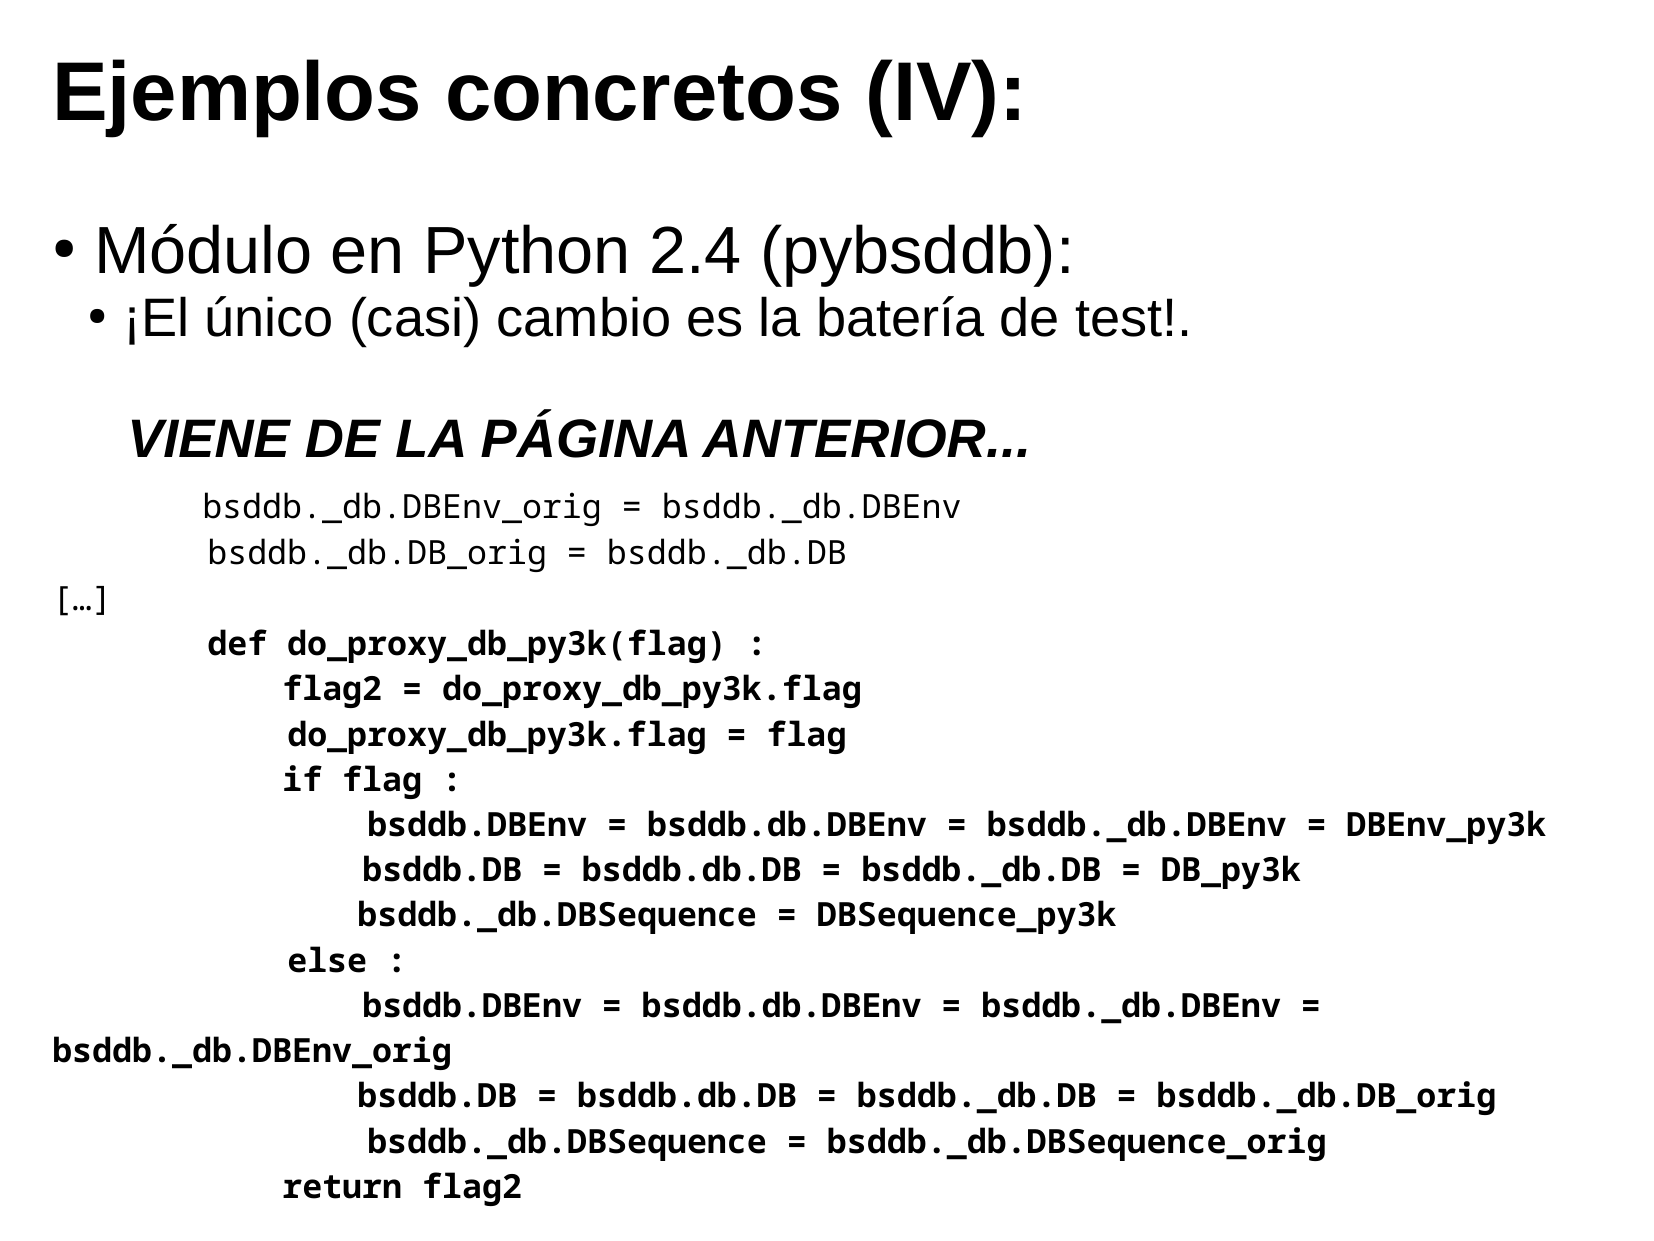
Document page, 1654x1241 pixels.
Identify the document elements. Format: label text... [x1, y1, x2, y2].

text_box Ejemplos concretos (IV): Módulo en Python 2.4 (pybsddb): ¡El único (casi) cambio es la batería de test!. VIENE DE LA PÁGINA ANTERIOR... bsddb._db.DBEnv_orig = bsddb._db.DBEnv bsddb._db.DB_orig = bsddb._db.DB […] def do_proxy_db_py3k(flag) : flag2 = do_proxy_db_py3k.flag do_proxy_db_py3k.flag = flag if flag : bsddb.DBEnv = bsddb.db.DBEnv = bsddb._db.DBEnv = DBEnv_py3k bsddb.DB = bsddb.db.DB = bsddb._db.DB = DB_py3k bsddb._db.DBSequence = DBSequence_py3k else : bsddb.DBEnv = bsddb.db.DBEnv = bsddb._db.DBEnv = bsddb._db.DBEnv_orig bsddb.DB = bsddb.db.DB = bsddb._db.DB = bsddb._db.DB_orig bsddb._db.DBSequence = bsddb._db.DBSequence_orig return flag2 do_proxy_db_py3k.flag = False do_proxy_db_py3k(True) [37, 37, 1613, 1220]
